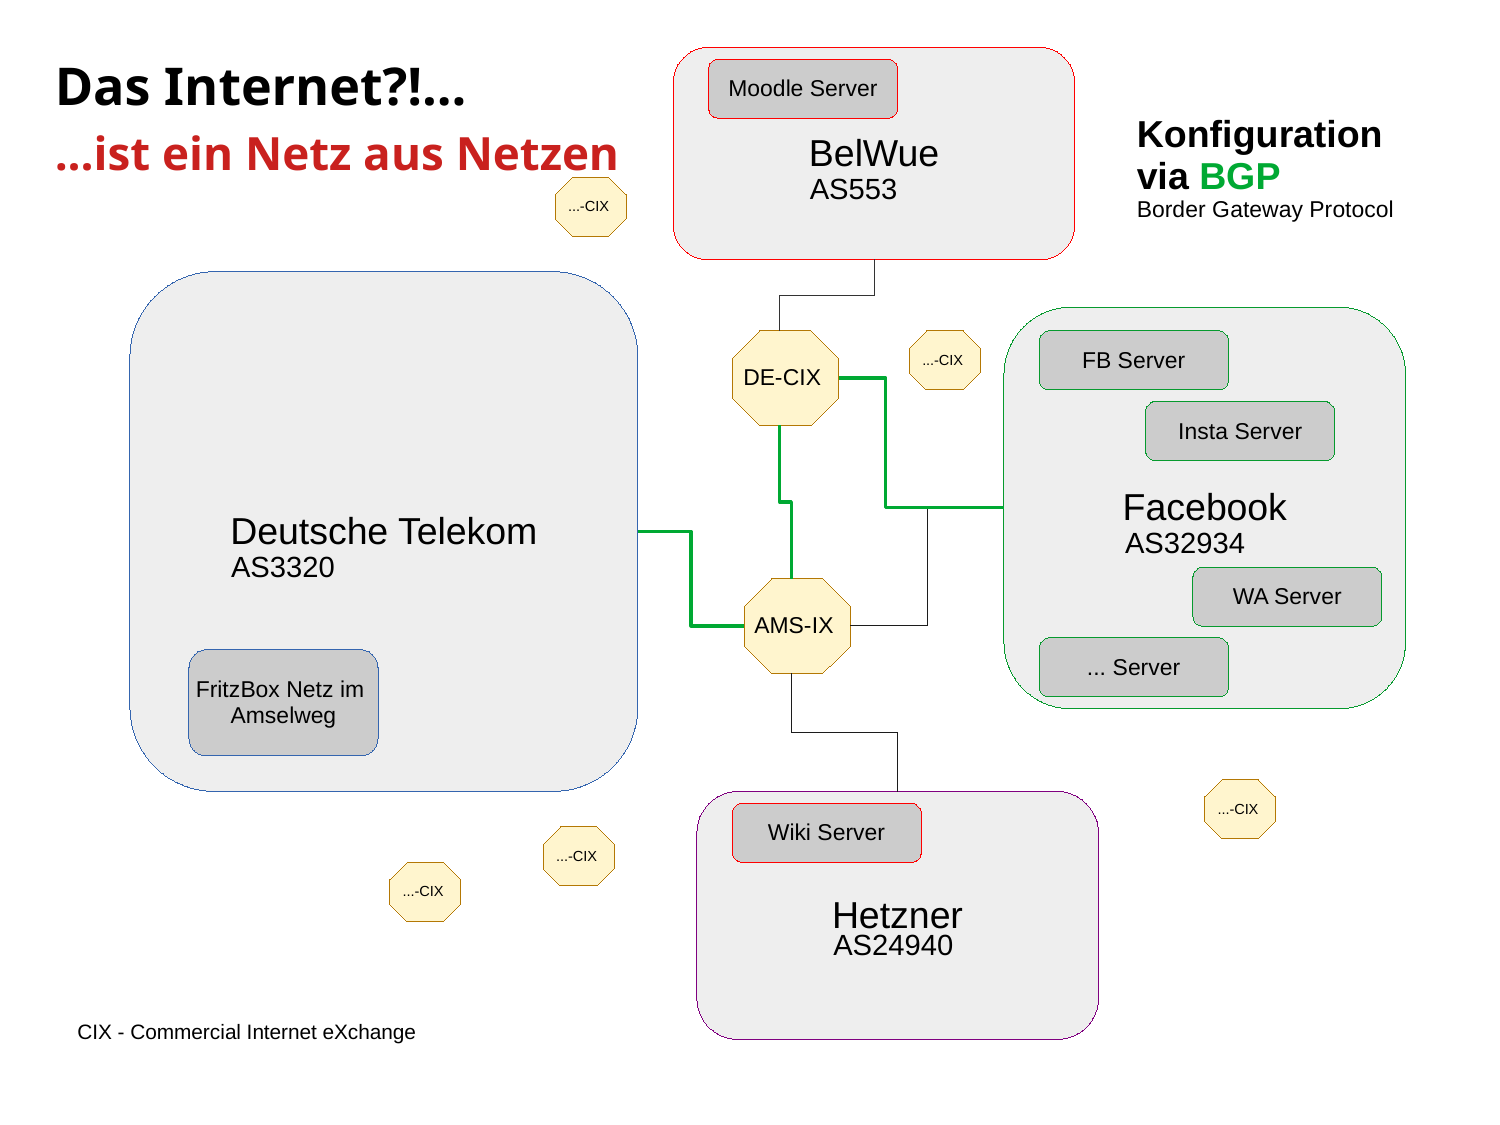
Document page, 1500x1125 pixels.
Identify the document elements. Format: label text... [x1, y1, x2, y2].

text_box Hetzner [696, 791, 1099, 1040]
text_box FritzBox Netz im Amselweg [188, 649, 379, 756]
text_box ...-CIX [909, 330, 981, 390]
text_box AS32934 [1110, 519, 1261, 568]
text_box ...-CIX [389, 862, 461, 922]
text_box WA Server [1192, 567, 1382, 627]
text_box CIX - Commercial Internet eXchange [62, 1013, 508, 1075]
text_box Konfiguration via BGP [1122, 106, 1406, 188]
text_box ...-CIX [555, 177, 627, 237]
text_box AS553 [795, 165, 945, 213]
text_box Deutsche Telekom [129, 271, 638, 792]
text_box Wiki Server [732, 803, 922, 863]
text_box Facebook [1003, 307, 1406, 709]
text_box DE-CIX [732, 330, 839, 426]
text_box AMS-IX [744, 578, 851, 674]
text_box Border Gateway Protocol [1122, 188, 1465, 237]
text_box FB Server [1039, 330, 1229, 390]
text_box AS24940 [818, 921, 969, 969]
text_box Insta Server [1145, 401, 1335, 461]
text_box ...-CIX [543, 826, 615, 886]
text_box AS3320 [216, 543, 367, 591]
text_box Moodle Server [708, 59, 898, 119]
text_box ...-CIX [1204, 779, 1276, 839]
text_box ... Server [1039, 637, 1229, 697]
text_box Das Internet?!... ...ist ein Netz aus Netzen [39, 42, 674, 300]
text_box BelWue [673, 47, 1075, 260]
